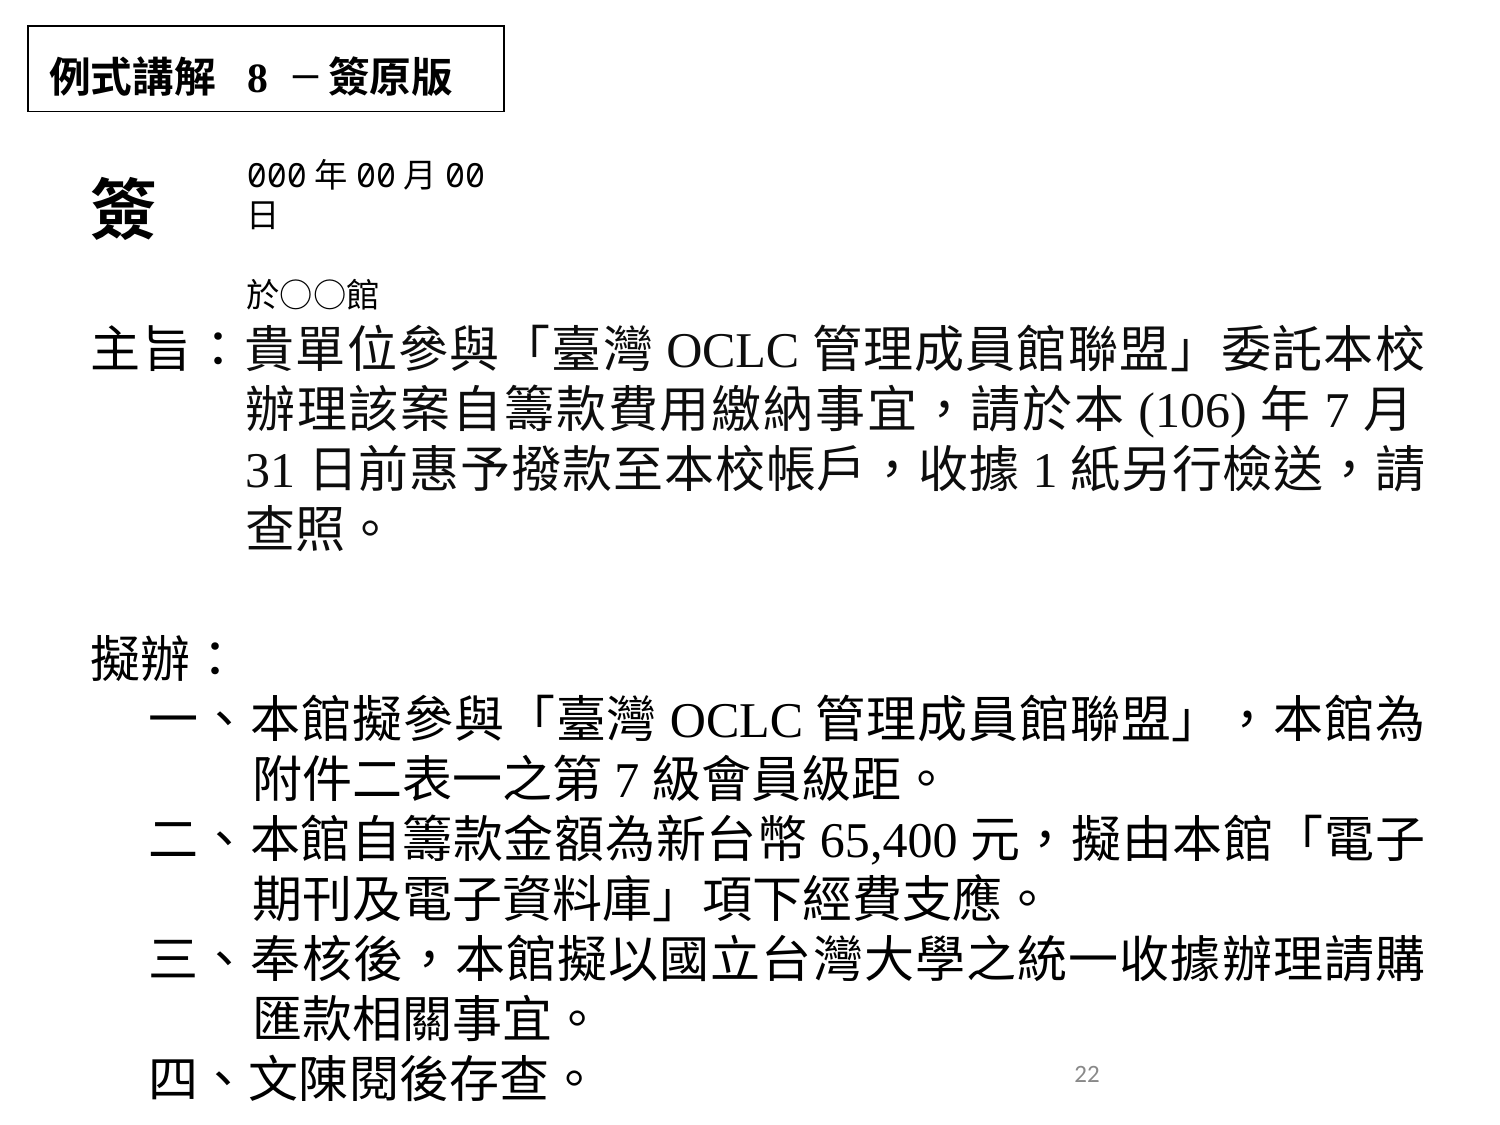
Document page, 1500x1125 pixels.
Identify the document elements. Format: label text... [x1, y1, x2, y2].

text_box 000年00月00日 於○○館 [231, 146, 539, 263]
text_box 例式講解 8 ─簽原版 [27, 25, 504, 112]
text_box 簽 [75, 159, 171, 255]
text_box 主旨：貴單位參與「臺灣OCLC管理成員館聯盟」委託本校辦理該案自籌款費用繳納事宜，請於本(106)年7月31日前惠予撥款至本校帳戶，收據1紙另行檢送，請查照。 擬辦： 一、本館擬參與「臺灣OCLC管理成員館聯盟」，本館為附件二表一之第7級會員級距。 二、本館自籌款金額為新台幣65,400元，擬由本館「電子期刊及電子資料庫」項下經費支應。 三、奉核後，本館擬以國立台灣大學之統一收據辦理請購匯款相關事宜。 四、文陳閱後存查。 [76, 310, 1440, 1115]
